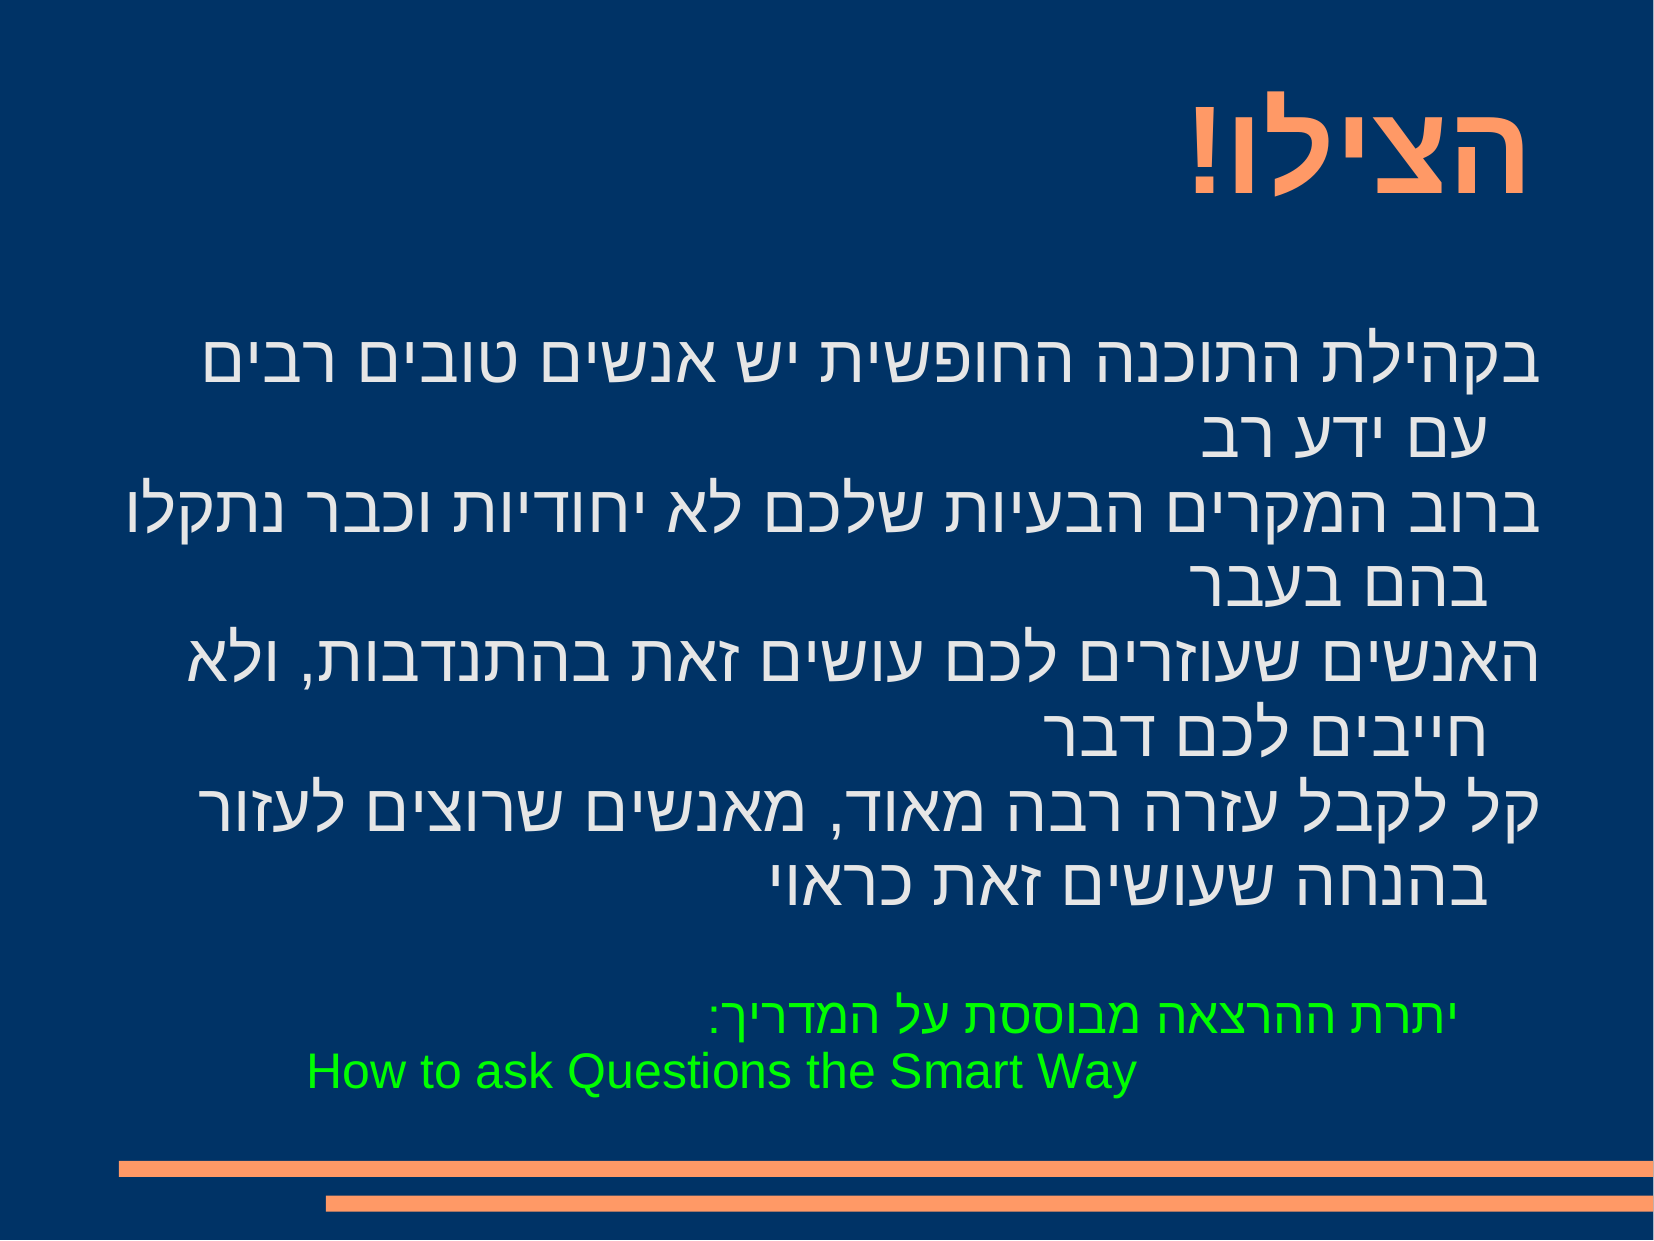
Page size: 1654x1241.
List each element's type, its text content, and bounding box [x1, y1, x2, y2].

text_box יתרת ההרצאה מבוססת על המדריך: How to ask Questions the Smart Way [273, 980, 1475, 1120]
list בקהילת התוכנה החופשית יש אנשים טובים רבים עם ידע רב ברוב המקרים הבעיות שלכם לא יחודיות וכבר נתקלו בהם בעבר האנשים שעוזרים לכם עושים זאת בהתנדבות, ולא חייבים לכם דבר קל לקבל עזרה רבה מאוד, מאנשים שרוצים לעזור בהנחה שעושים זאת כראוי [121, 322, 1561, 987]
title הצילו! [121, 46, 1534, 254]
